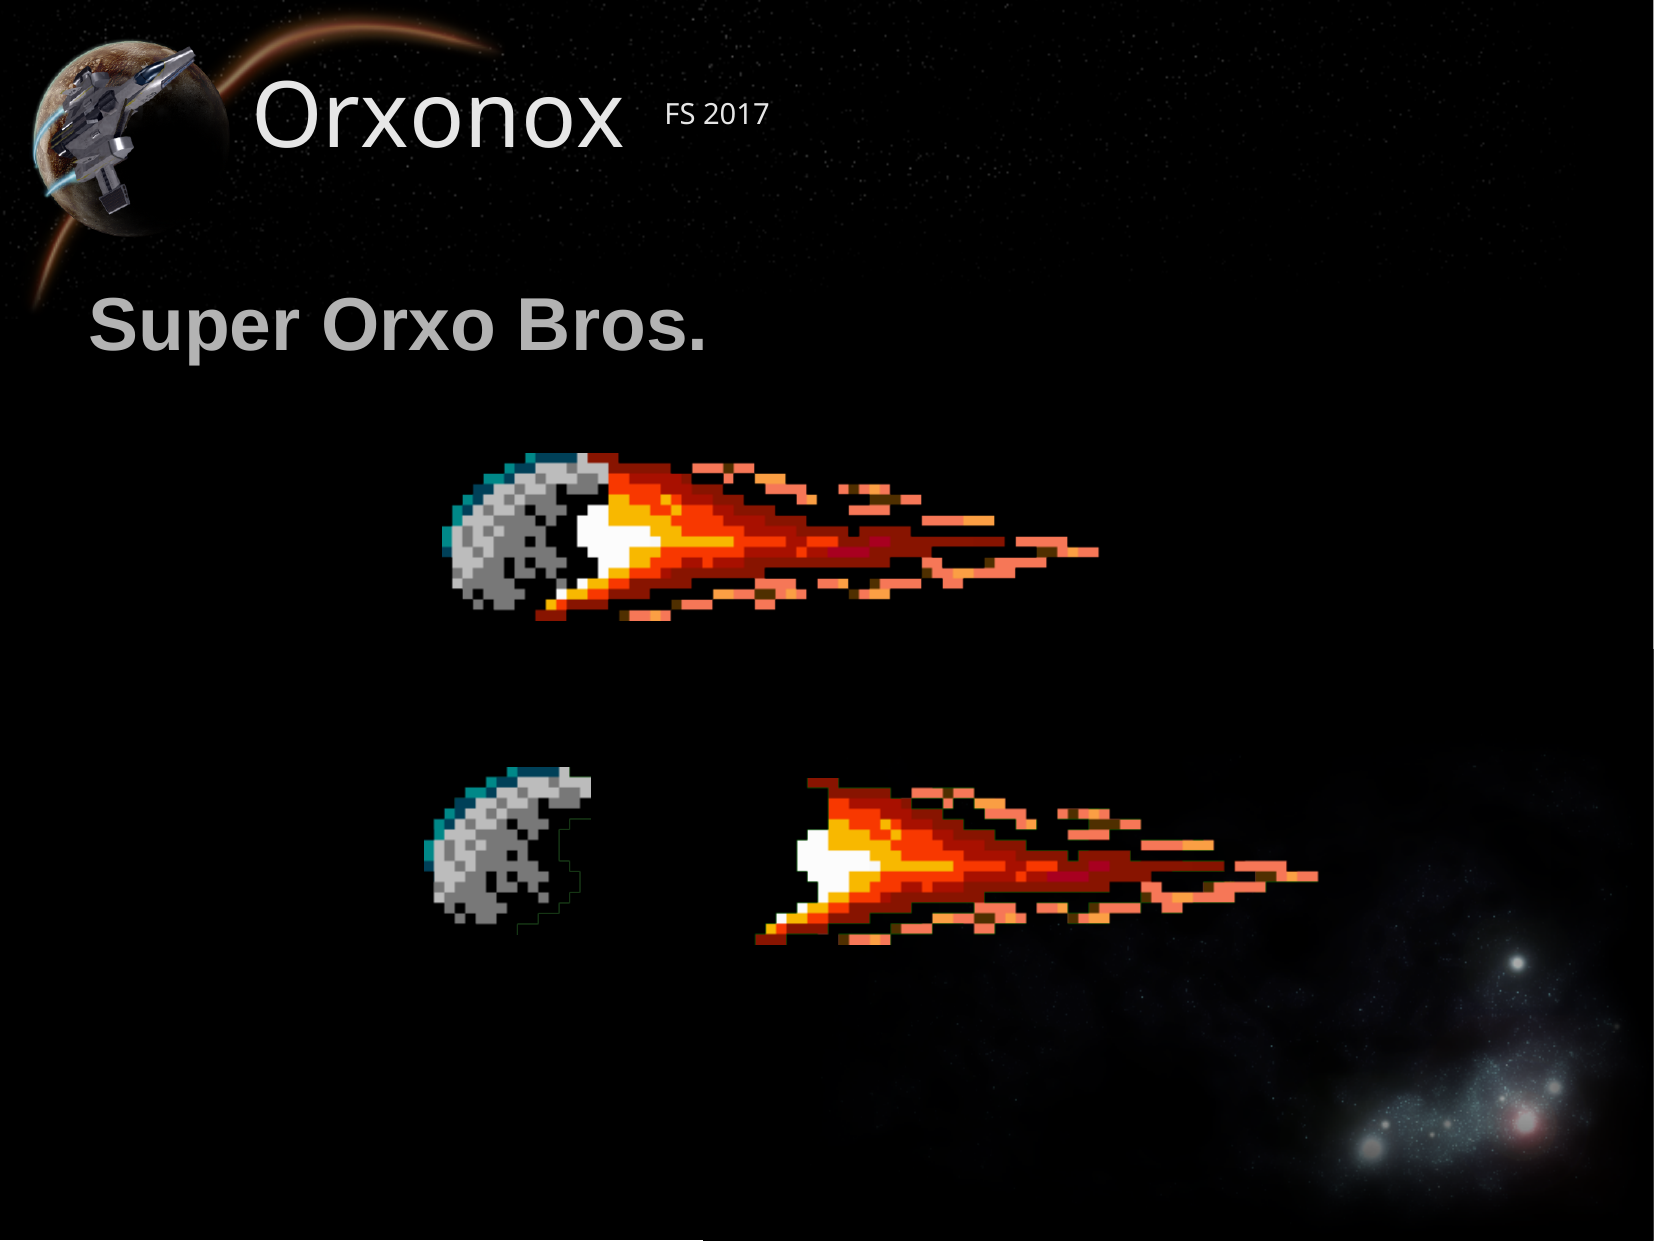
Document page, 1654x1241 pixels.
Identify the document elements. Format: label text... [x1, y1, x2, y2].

picture [0, 0, 1607, 443]
title Super Orxo Bros. [88, 273, 1577, 377]
picture [662, 649, 1654, 1241]
picture [424, 767, 591, 935]
picture [442, 453, 1110, 621]
